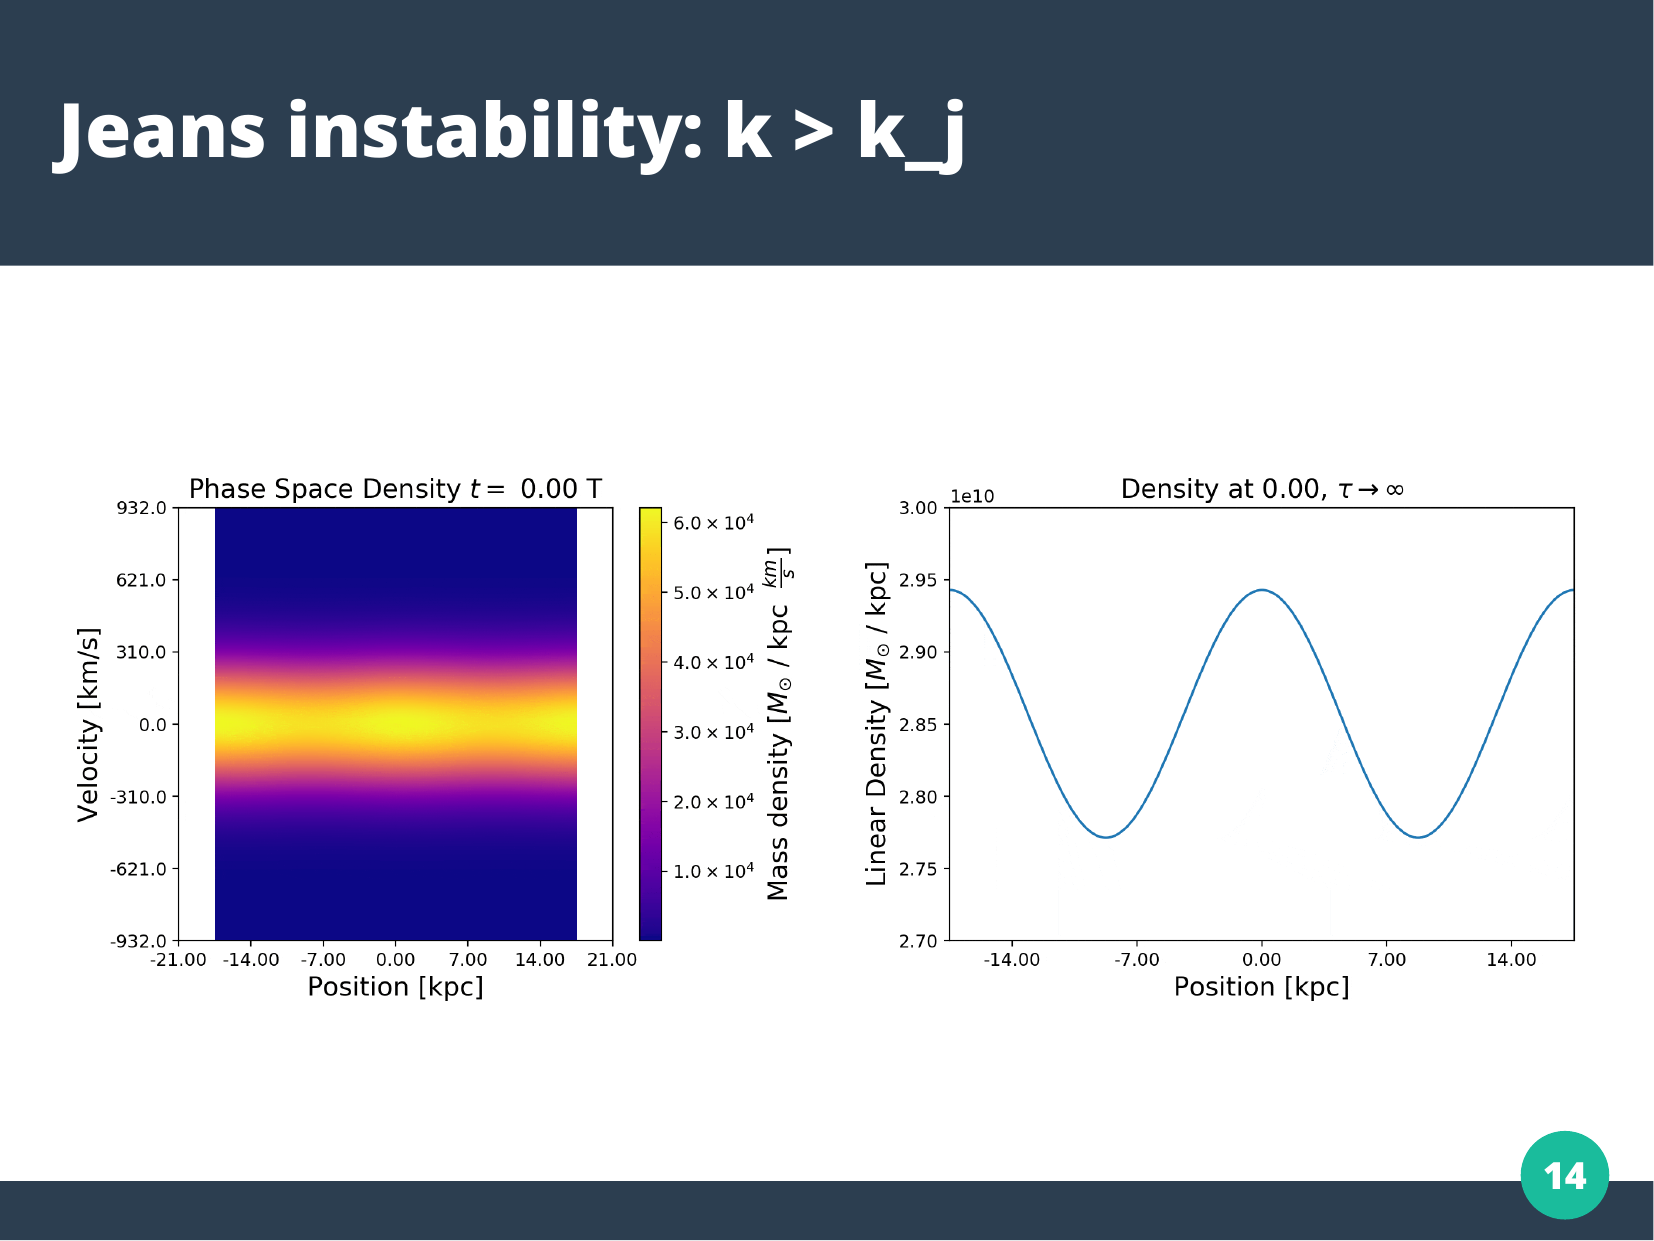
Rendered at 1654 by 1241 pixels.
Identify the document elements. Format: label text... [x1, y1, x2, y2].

picture [58, 457, 809, 1020]
title Jeans instability: k > k_j [59, 49, 1595, 207]
picture [845, 457, 1595, 1020]
